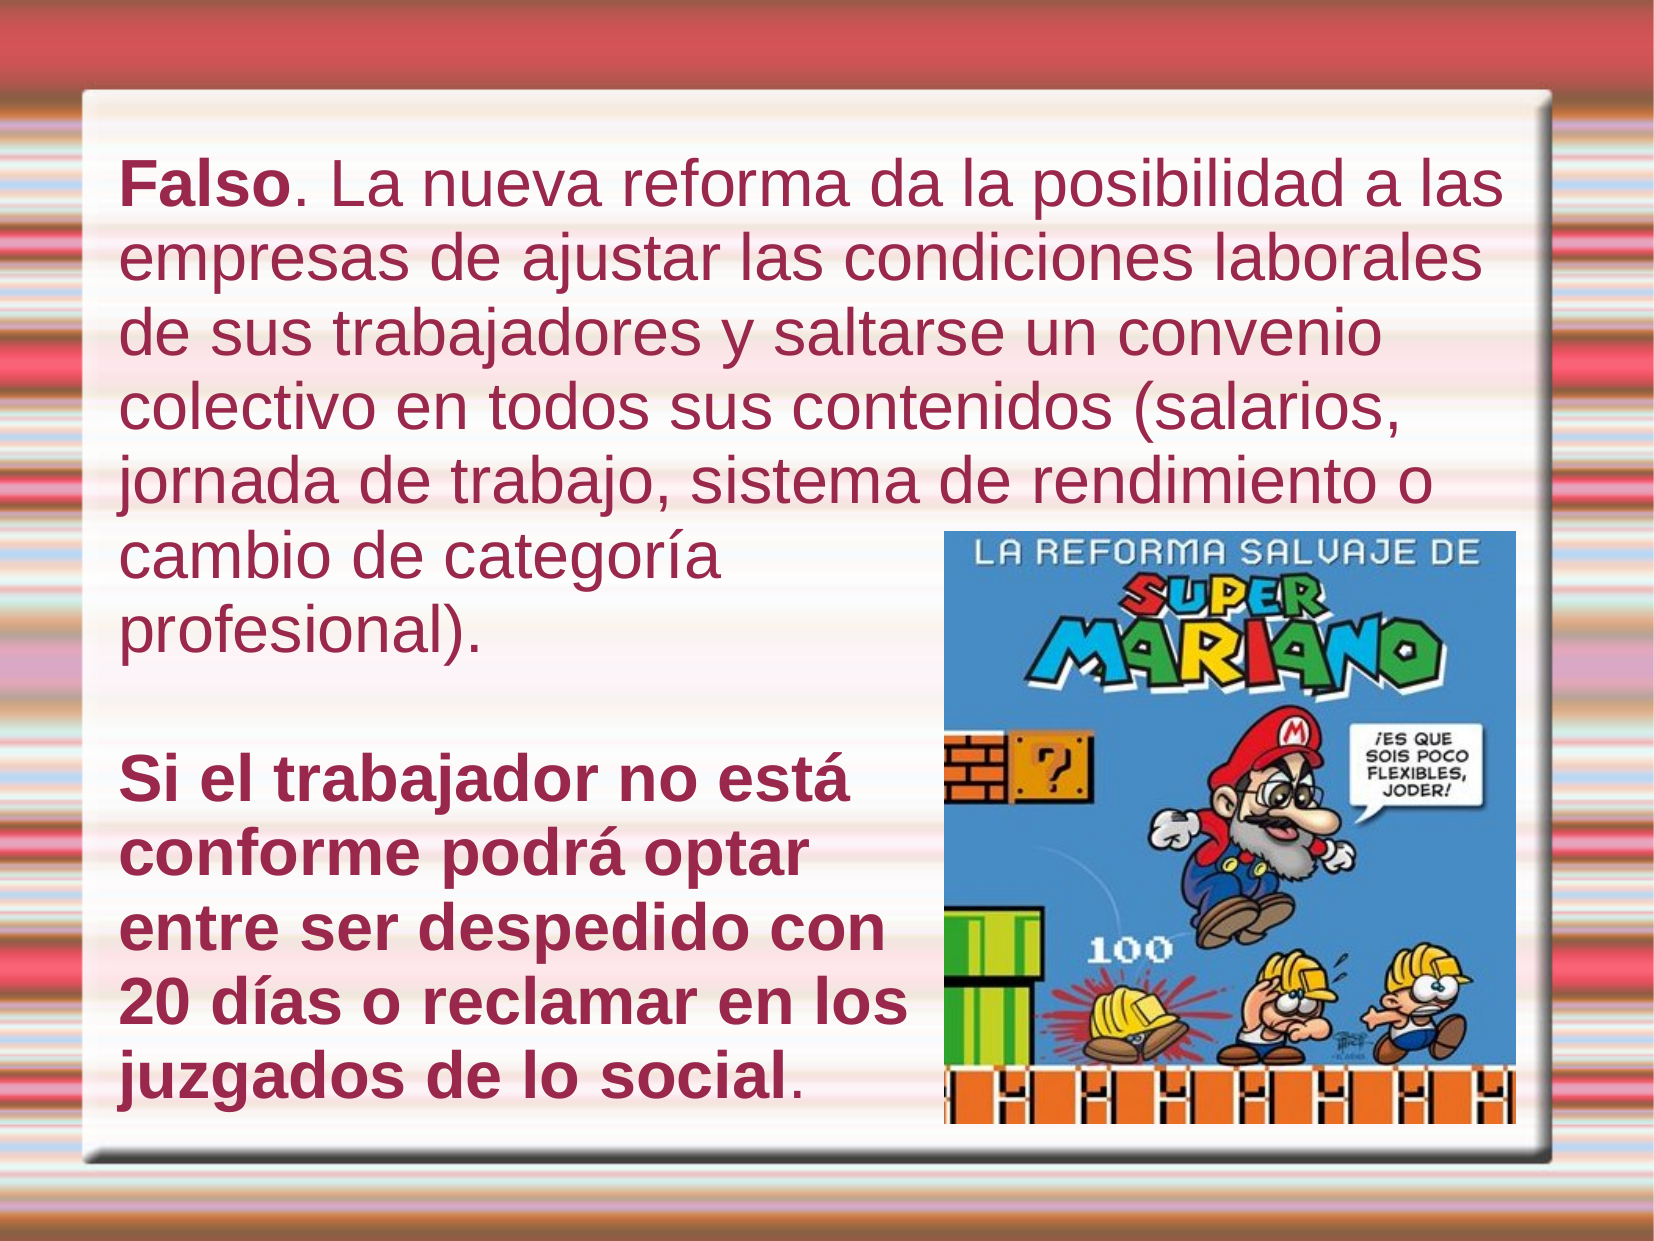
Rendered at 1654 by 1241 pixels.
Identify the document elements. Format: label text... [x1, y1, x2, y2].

picture [0, 0, 1654, 1241]
text_box Falso. La nueva reforma da la posibilidad a las empresas de ajustar las condiciones laborales de sus trabajadores y saltarse un convenio colectivo en todos sus contenidos (salarios, jornada de trabajo, sistema de rendimiento o cambio de categoría profesional). Si el trabajador no está conforme podrá optar entre ser despedido con 20 días o reclamar en los juzgados de lo social. [118, 142, 1533, 1115]
